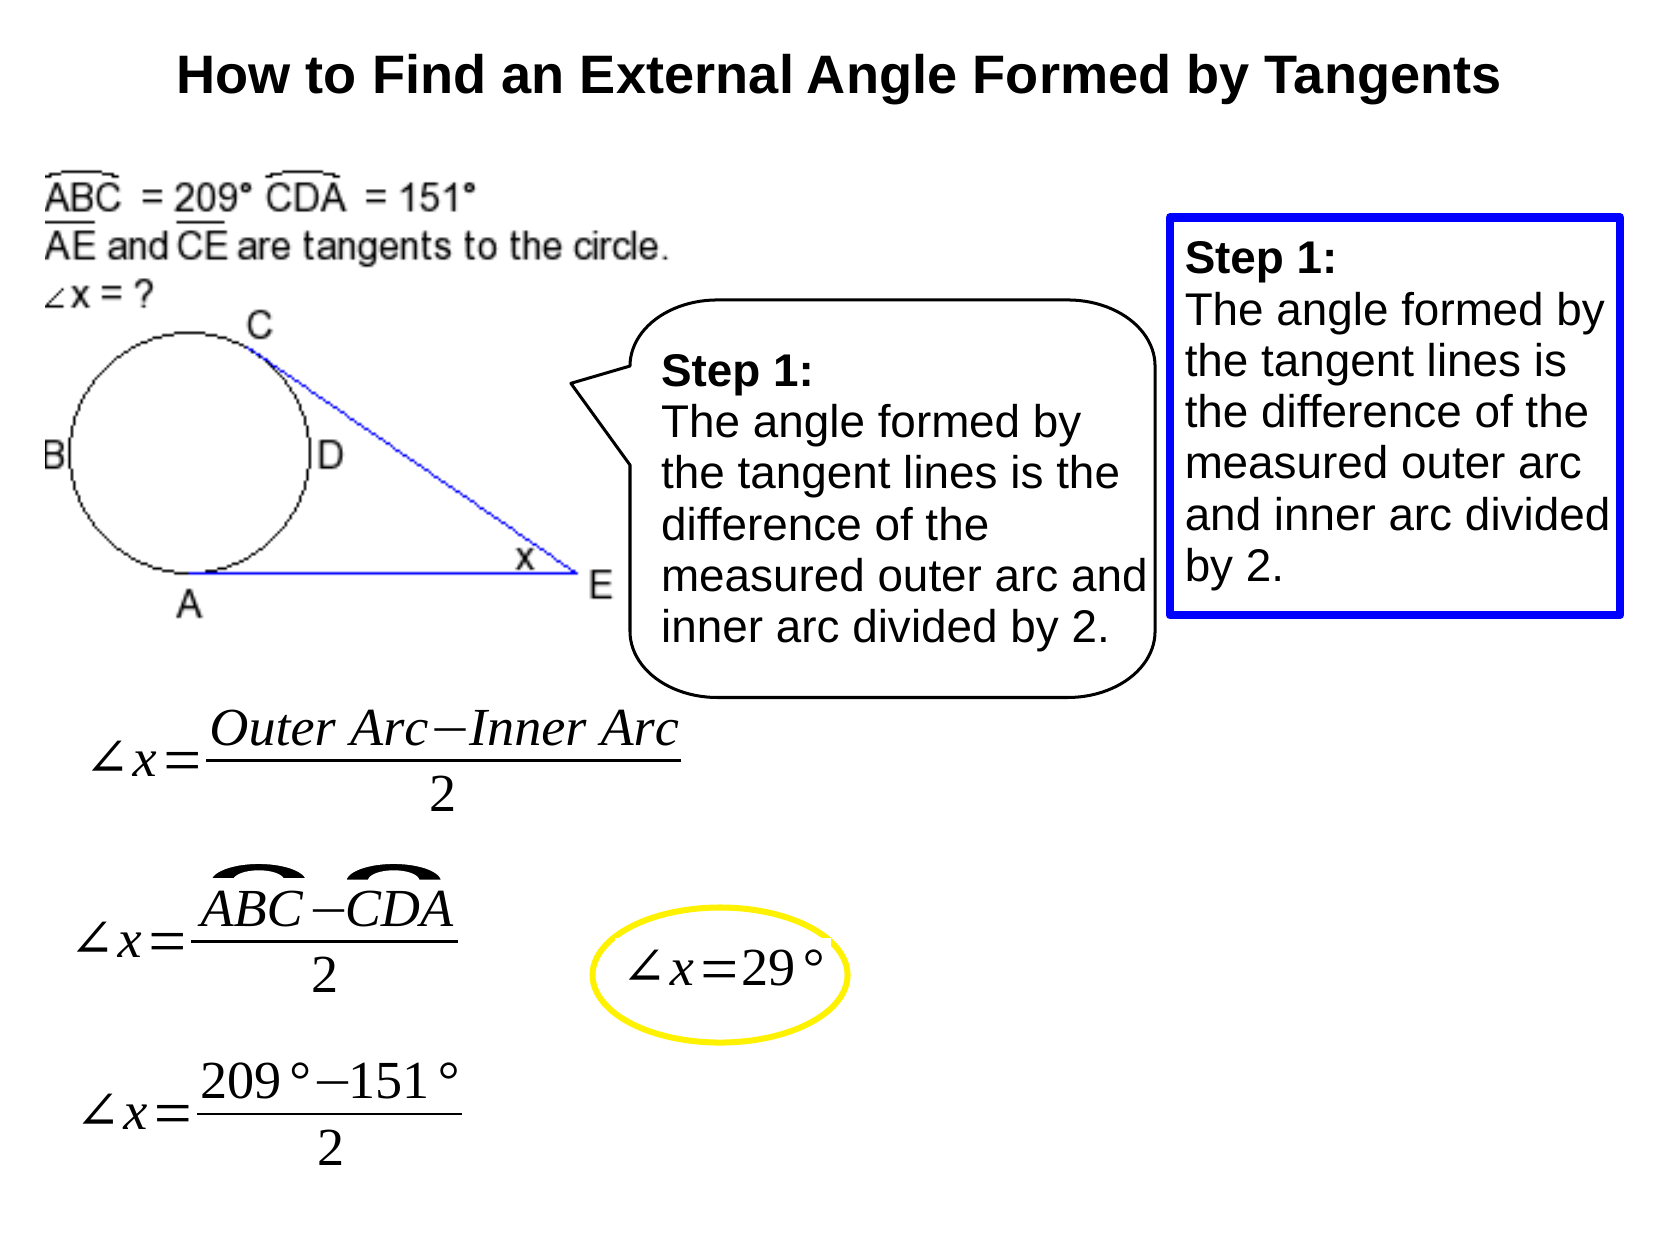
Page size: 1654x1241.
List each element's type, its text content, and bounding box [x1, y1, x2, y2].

text_box Step 1: The angle formed by the tangent lines is the difference of the measured outer arc and inner arc divided by 2. [1170, 225, 1628, 856]
chart [615, 937, 832, 997]
text_box Step 1: The angle formed by the tangent lines is the difference of the measured outer arc and inner arc divided by 2. [570, 299, 1156, 698]
chart [63, 878, 467, 1006]
text_box [210, 862, 307, 878]
picture [45, 164, 766, 646]
chart [78, 697, 691, 825]
chart [68, 1050, 472, 1178]
text_box How to Find an External Angle Formed by Tangents [135, 37, 1546, 119]
text_box [344, 862, 443, 882]
text_box Step 1: The angle formed by the tangent lines is the difference of the measured outer arc and inner arc divided by 2. [1174, 225, 1616, 611]
